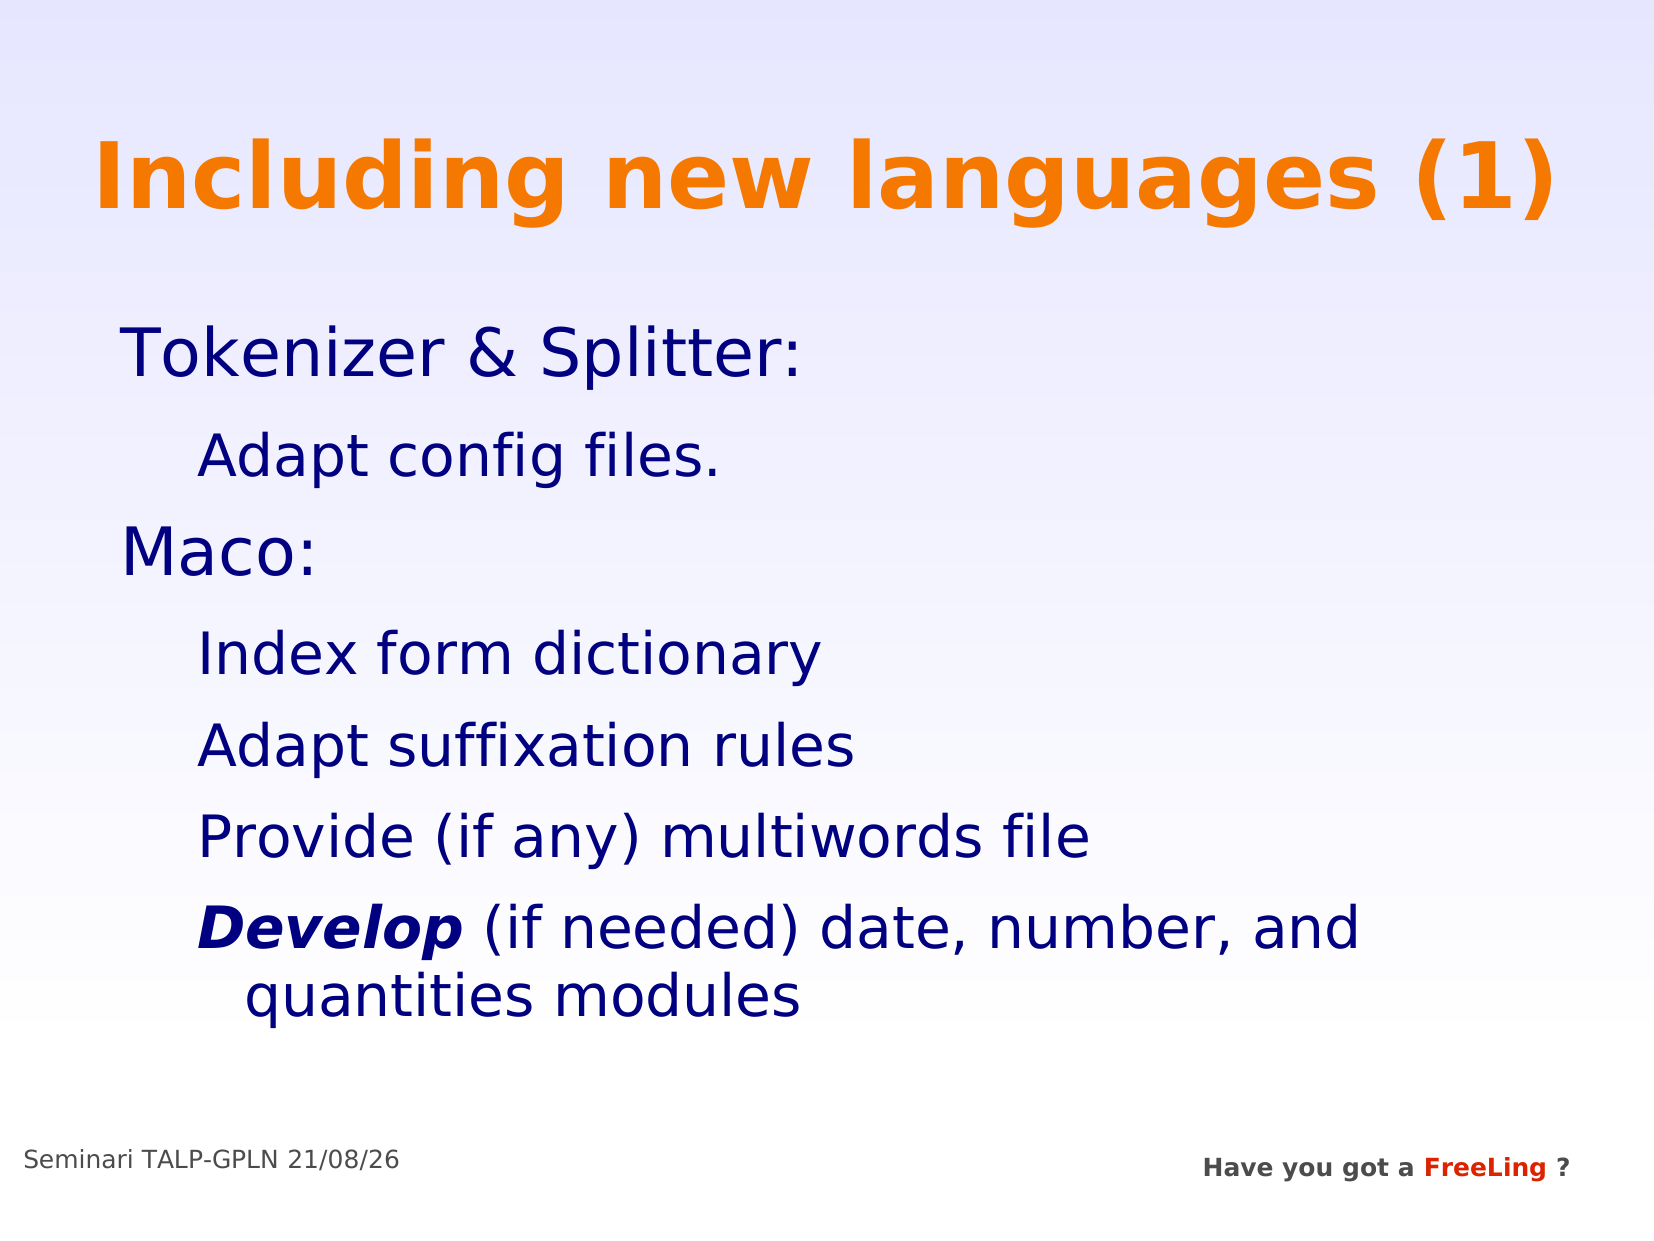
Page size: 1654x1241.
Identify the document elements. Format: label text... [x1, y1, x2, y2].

list Tokenizer & Splitter: Adapt config files. Maco: Index form dictionary Adapt suffixation rules Provide (if any) multiwords file Develop (if needed) date, number, and quantities modules [102, 314, 1536, 1094]
title Including new languages (1) [82, 80, 1571, 273]
